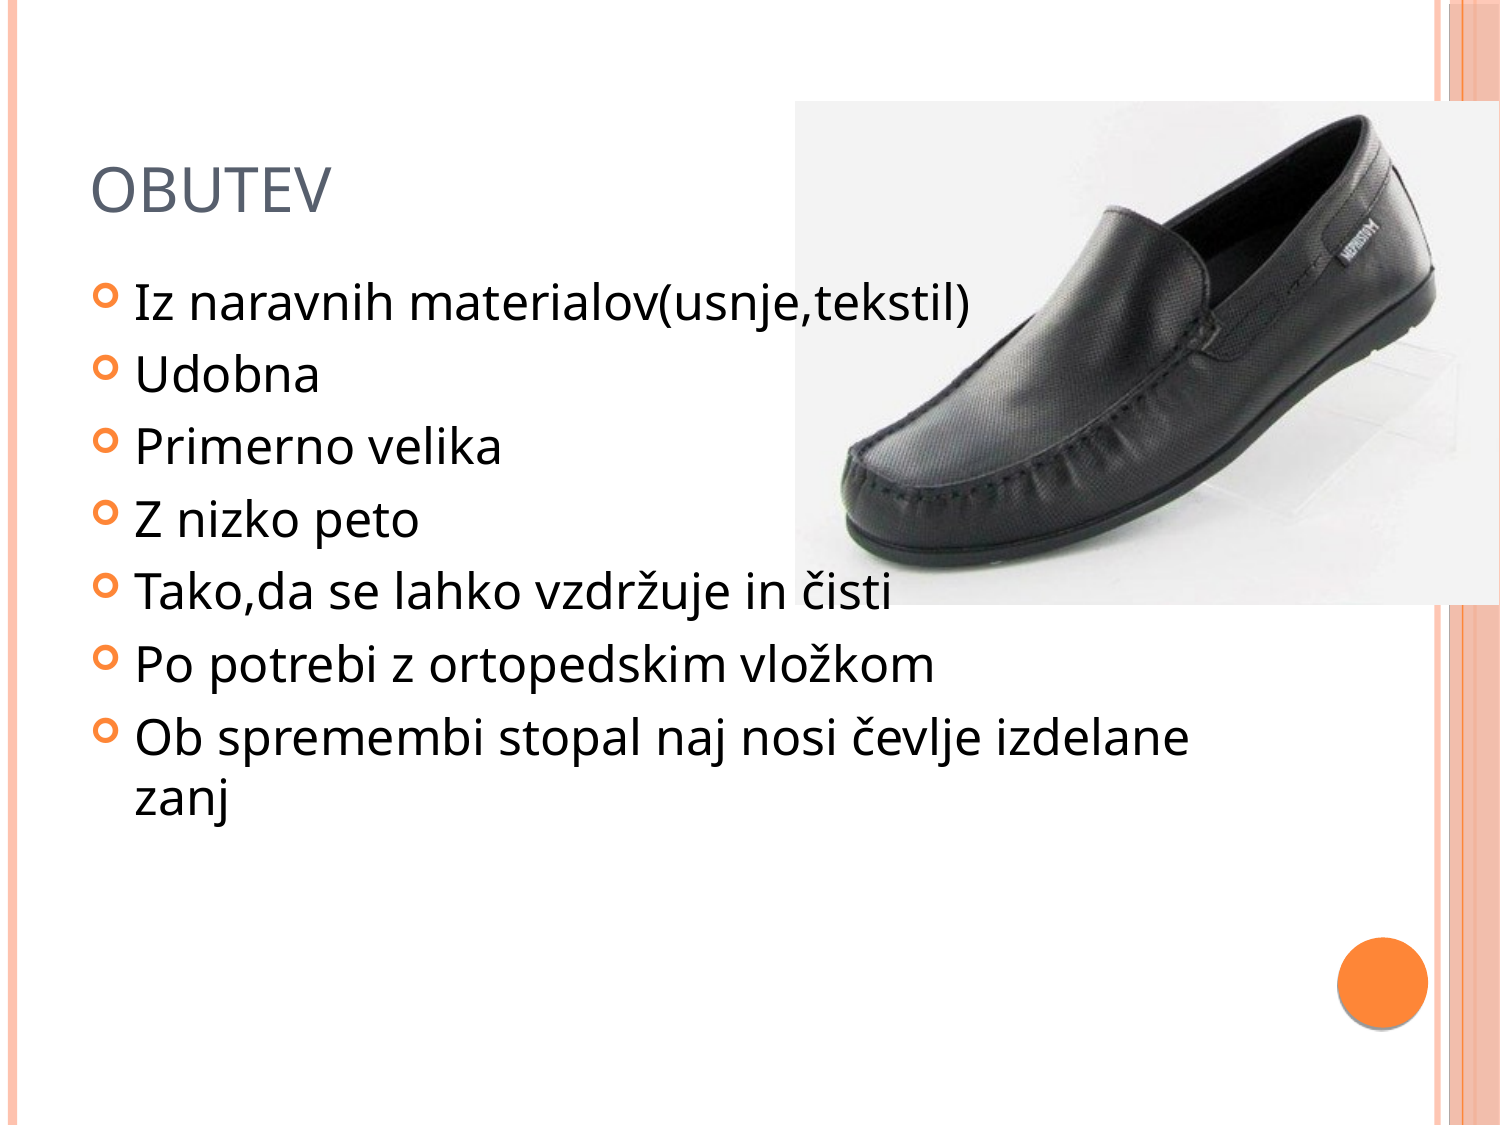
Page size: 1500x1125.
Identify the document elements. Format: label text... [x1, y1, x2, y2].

list Iz naravnih materialov(usnje,tekstil) Udobna Primerno velika Z nizko peto Tako,da se lahko vzdržuje in čisti Po potrebi z ortopedskim vložkom Ob spremembi stopal naj nosi čevlje izdelane zanj [75, 262, 1300, 1062]
picture [795, 101, 1499, 605]
title OBUTEV [75, 45, 1300, 233]
